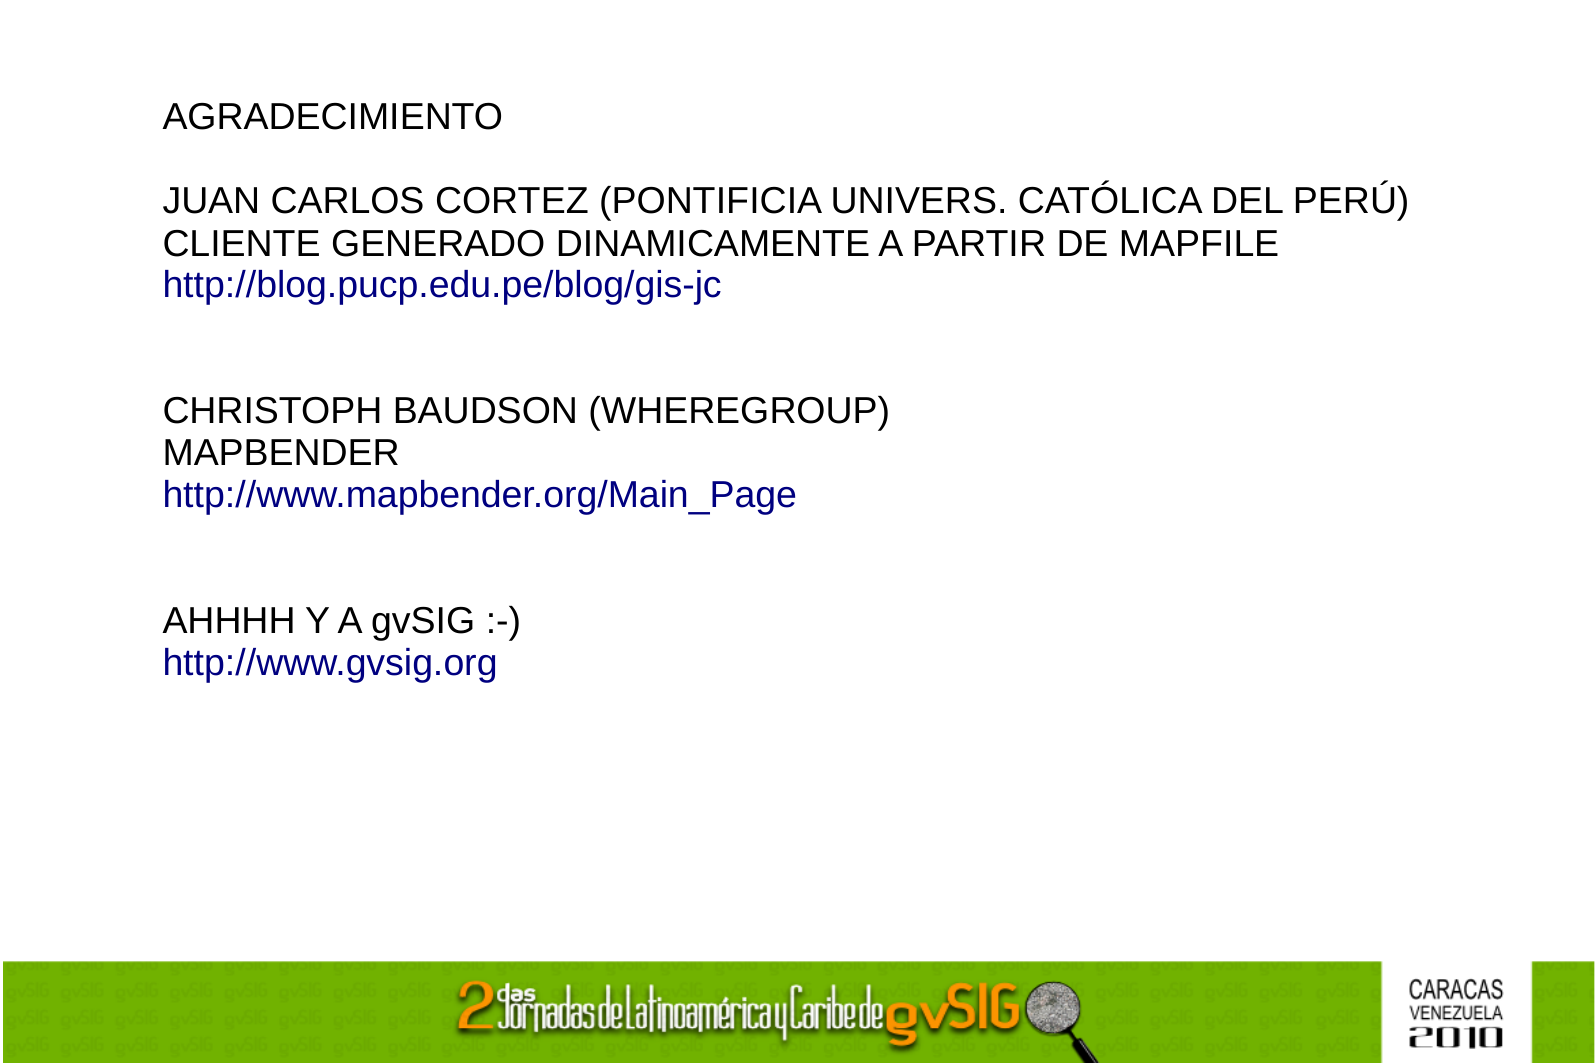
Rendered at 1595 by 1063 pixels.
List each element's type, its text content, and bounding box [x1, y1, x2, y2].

picture [3, 0, 1595, 1063]
text_box AGRADECIMIENTO JUAN CARLOS CORTEZ (PONTIFICIA UNIVERS. CATÓLICA DEL PERÚ) CLIENTE GENERADO DINAMICAMENTE A PARTIR DE MAPFILE http://blog.pucp.edu.pe/blog/gis-jc CHRISTOPH BAUDSON (WHEREGROUP) MAPBENDER http://www.mapbender.org/Main_Page AHHHH Y A gvSIG :-) http://www.gvsig.org [147, 88, 1475, 801]
